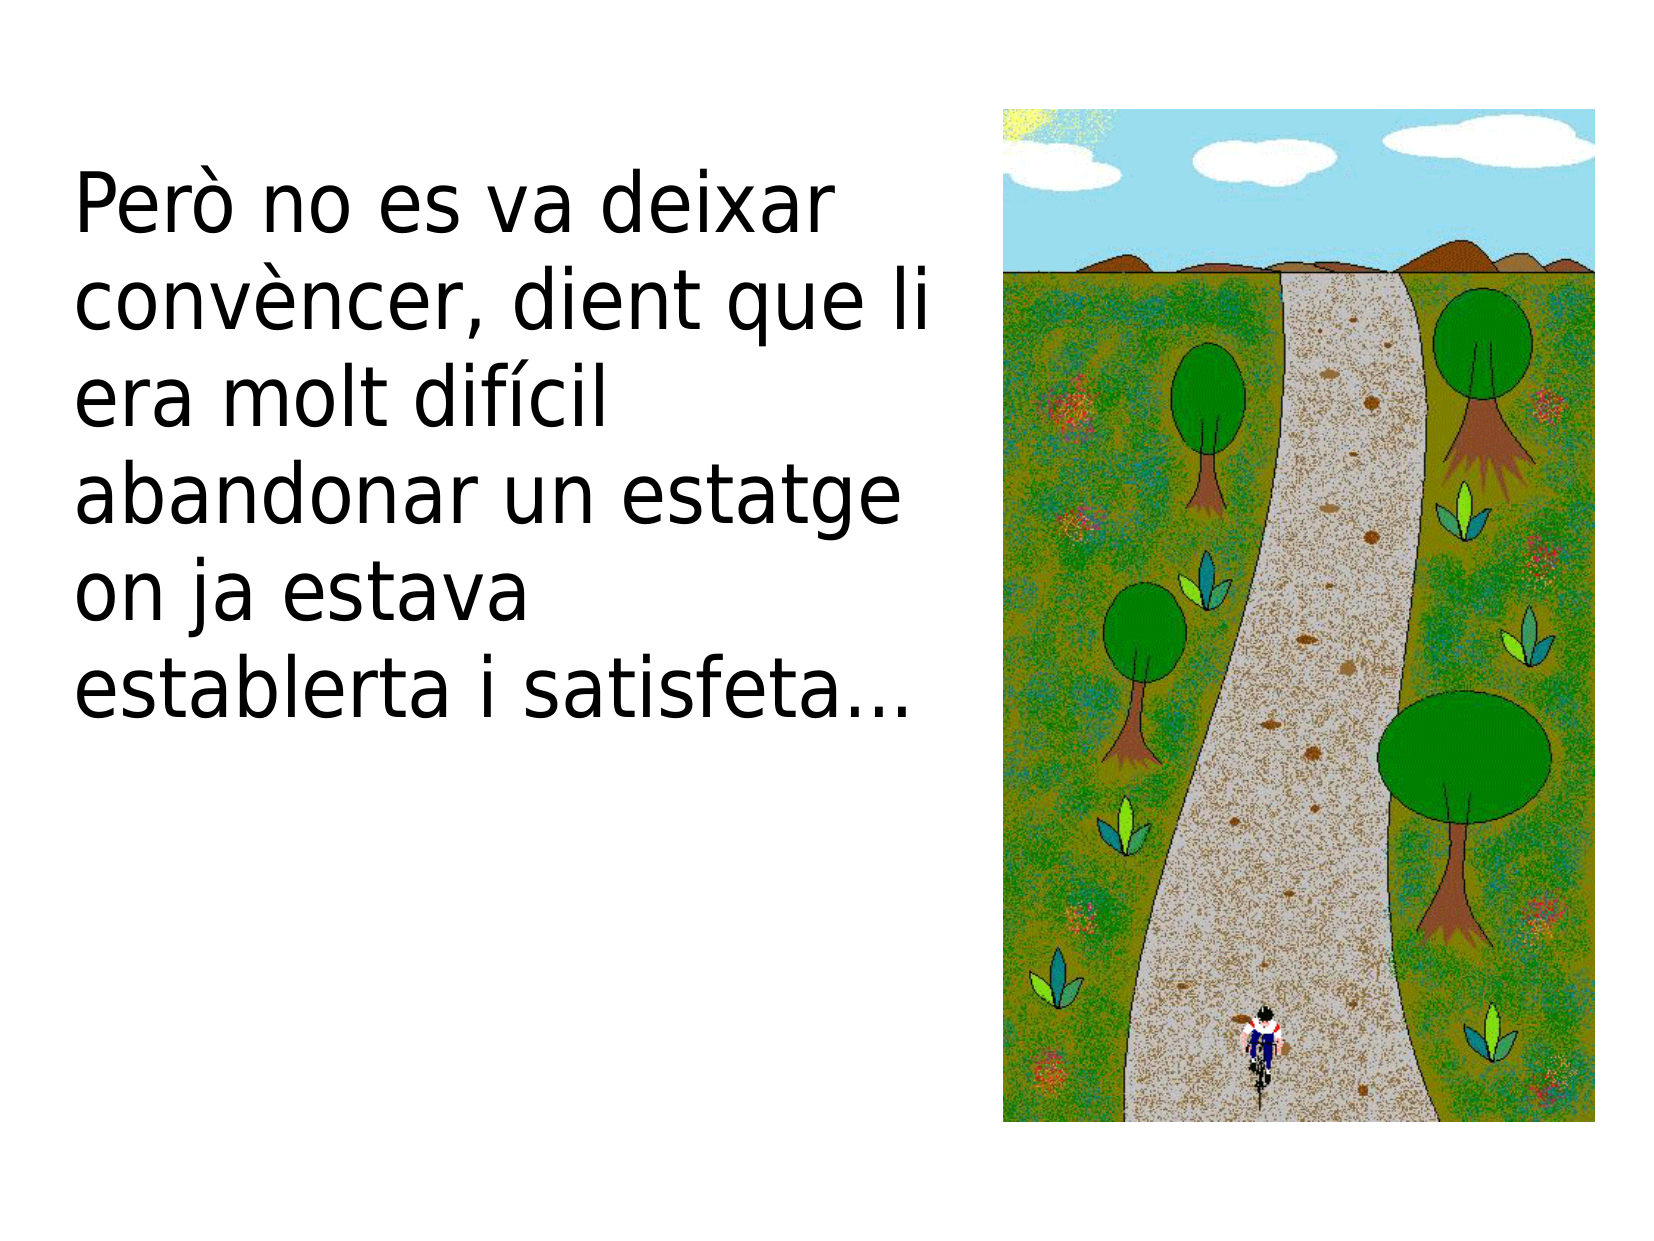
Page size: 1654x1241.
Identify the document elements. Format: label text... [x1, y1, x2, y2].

picture [1003, 109, 1595, 1123]
text_box Però no es va deixar convèncer, dient que li era molt difícil abandonar un estatge on ja estava establerta i satisfeta... [59, 147, 1026, 1152]
